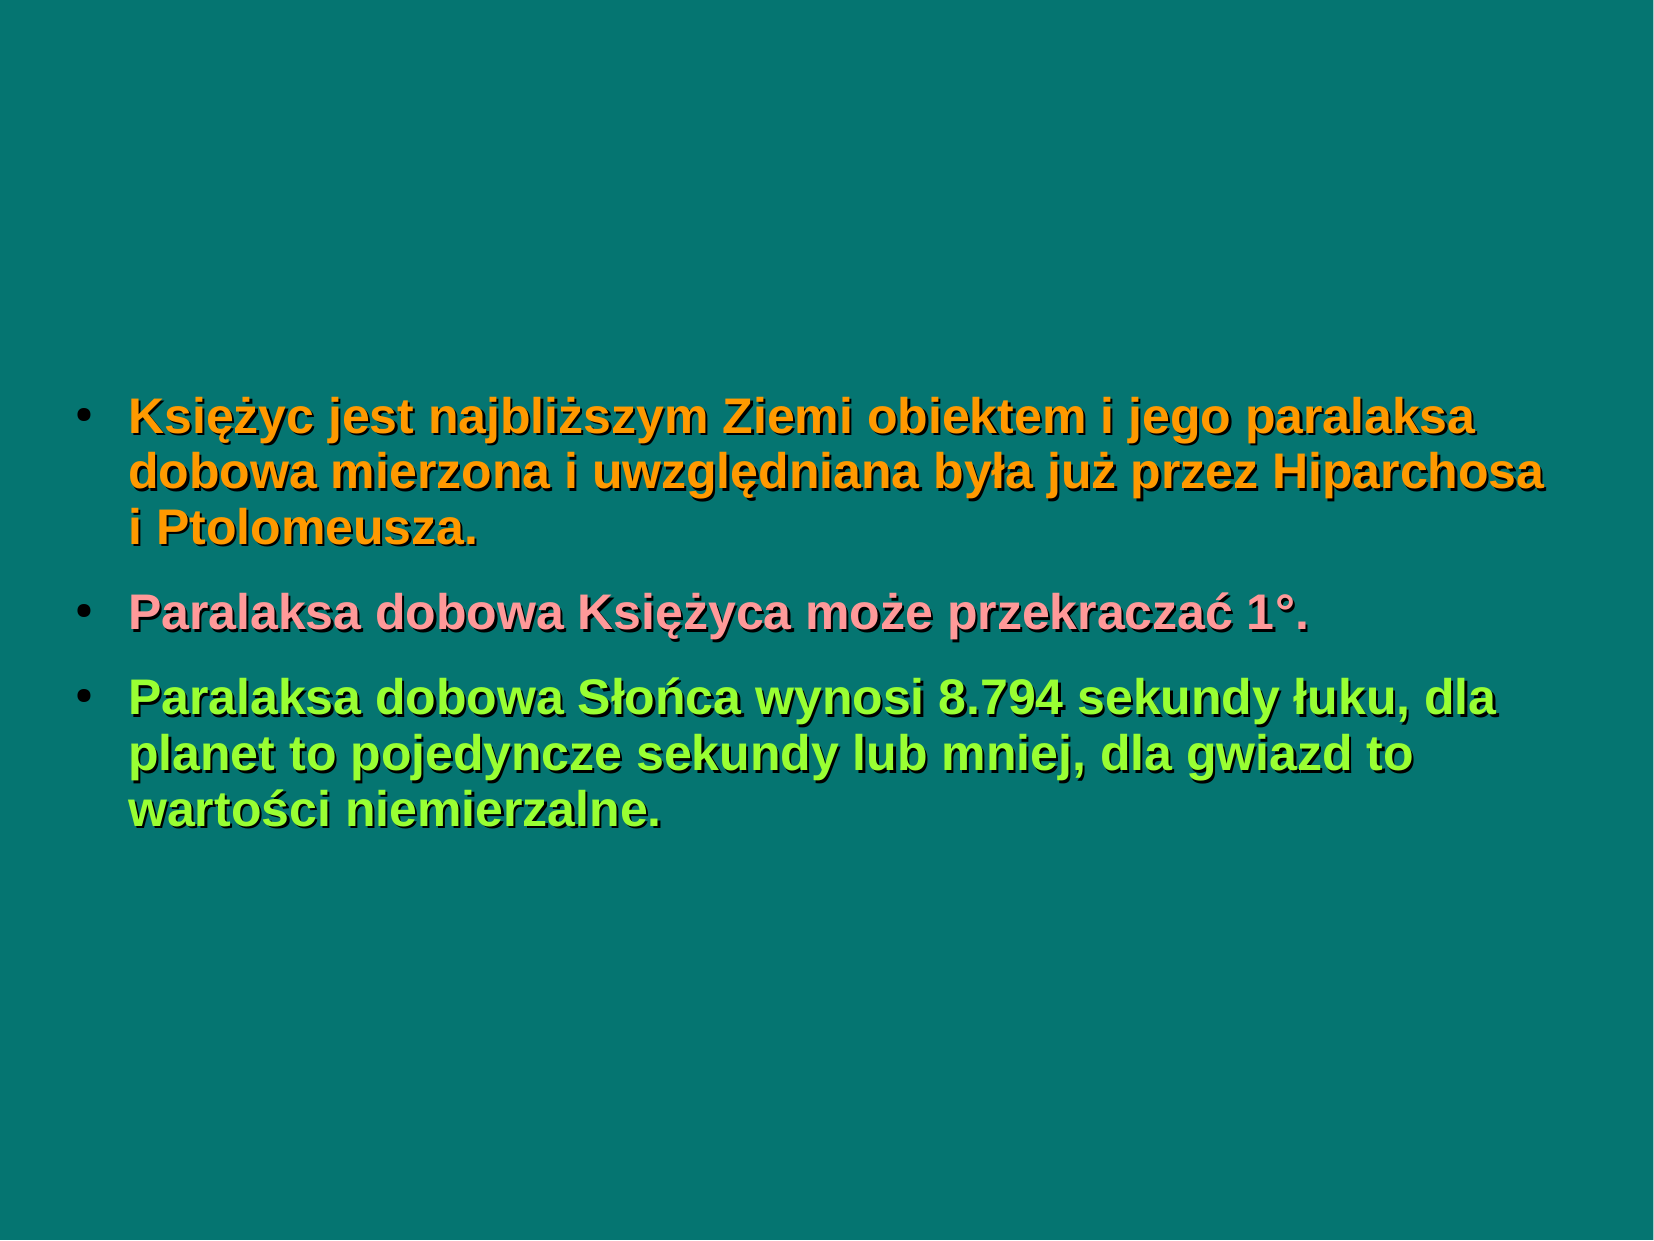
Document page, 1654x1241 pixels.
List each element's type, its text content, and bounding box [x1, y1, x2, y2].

list Księżyc jest najbliższym Ziemi obiektem i jego paralaksa dobowa mierzona i uwzględniana była już przez Hiparchosa i Ptolomeusza. Paralaksa dobowa Księżyca może przekraczać 1°. Paralaksa dobowa Słońca wynosi 8.794 sekundy łuku, dla planet to pojedyncze sekundy lub mniej, dla gwiazd to wartości niemierzalne. [57, 387, 1546, 864]
